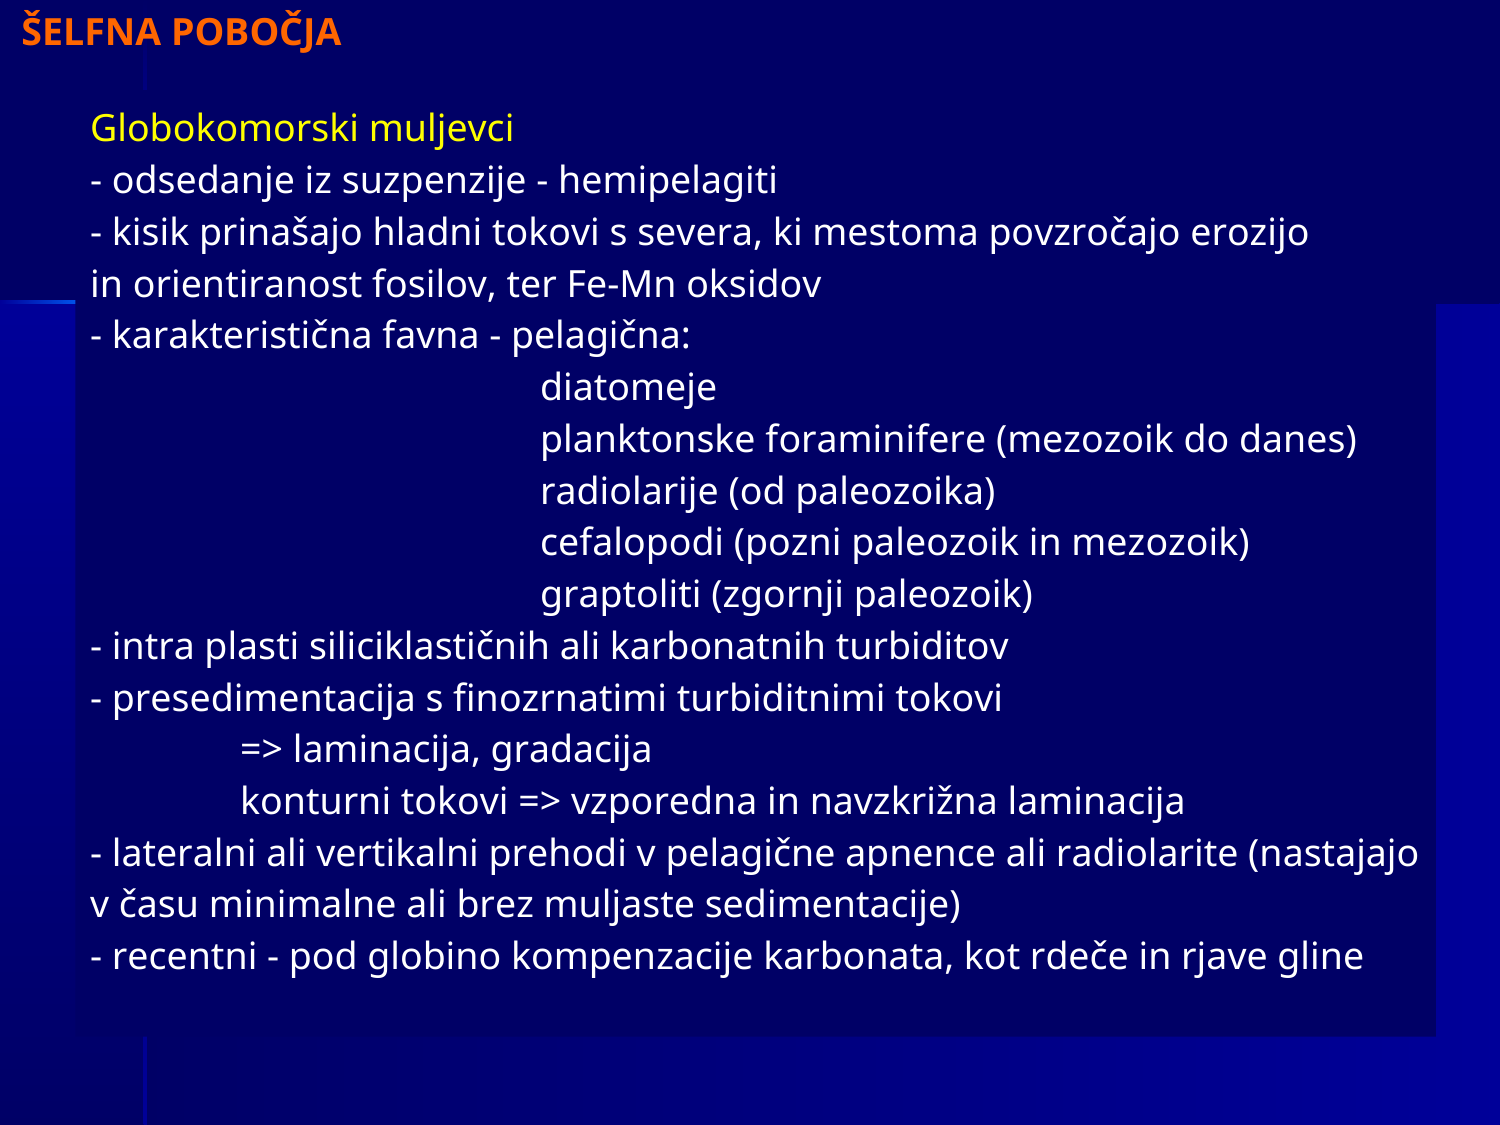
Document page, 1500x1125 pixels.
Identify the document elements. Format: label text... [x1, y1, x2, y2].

text_box Globokomorski muljevci - odsedanje iz suzpenzije - hemipelagiti - kisik prinašajo hladni tokovi s severa, ki mestoma povzročajo erozijo in orientiranost fosilov, ter Fe-Mn oksidov - karakteristična favna - pelagična: diatomeje planktonske foraminifere (mezozoik do danes) radiolarije (od paleozoika) cefalopodi (pozni paleozoik in mezozoik) graptoliti (zgornji paleozoik) - intra plasti siliciklastičnih ali karbonatnih turbiditov - presedimentacija s finozrnatimi turbiditnimi tokovi => laminacija, gradacija konturni tokovi => vzporedna in navzkrižna laminacija - lateralni ali vertikalni prehodi v pelagične apnence ali radiolarite (nastajajo v času minimalne ali brez muljaste sedimentacije) - recentni - pod globino kompenzacije karbonata, kot rdeče in rjave gline [75, 90, 1436, 1037]
text_box ŠELFNA POBOČJA [6, 0, 357, 61]
